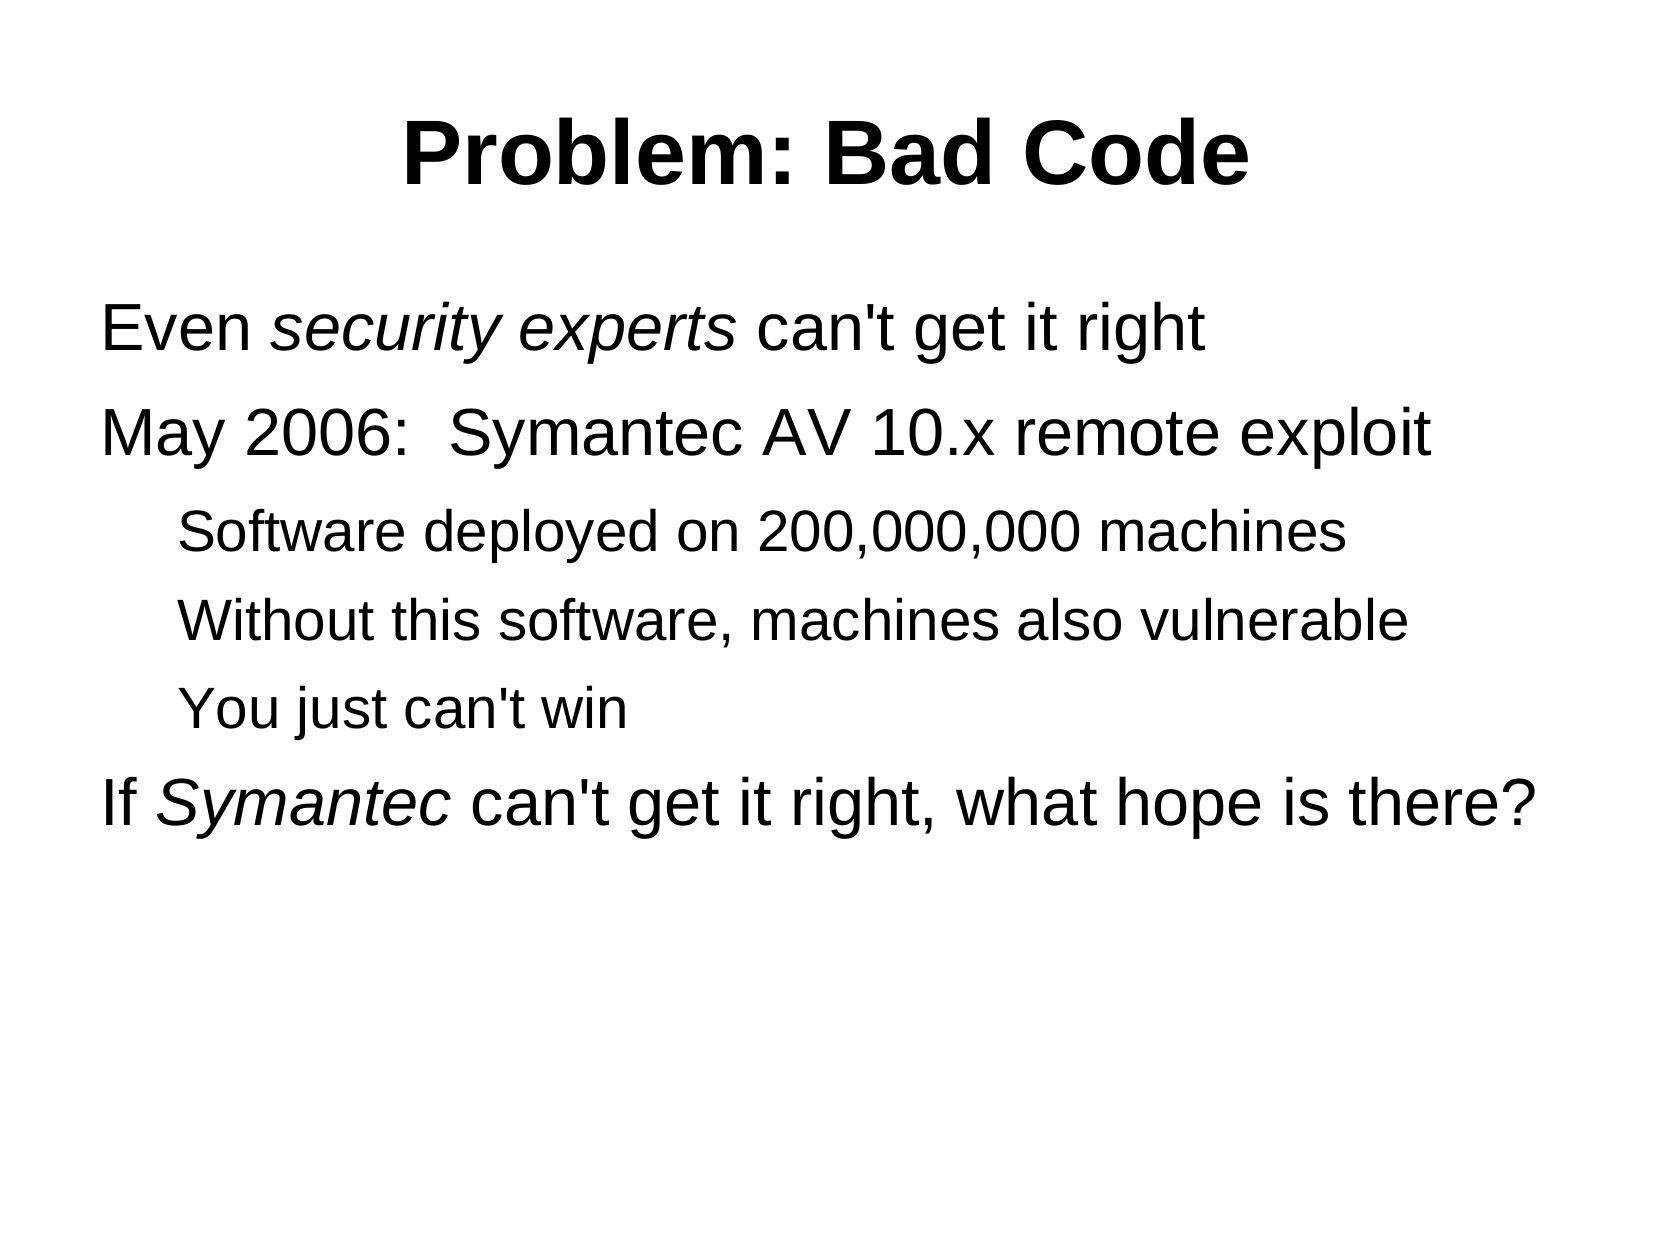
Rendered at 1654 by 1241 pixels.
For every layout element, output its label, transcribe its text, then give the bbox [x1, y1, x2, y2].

list Even security experts can't get it right May 2006: Symantec AV 10.x remote exploit Software deployed on 200,000,000 machines Without this software, machines also vulnerable You just can't win If Symantec can't get it right, what hope is there? [82, 290, 1613, 1109]
title Problem: Bad Code [82, 49, 1571, 257]
